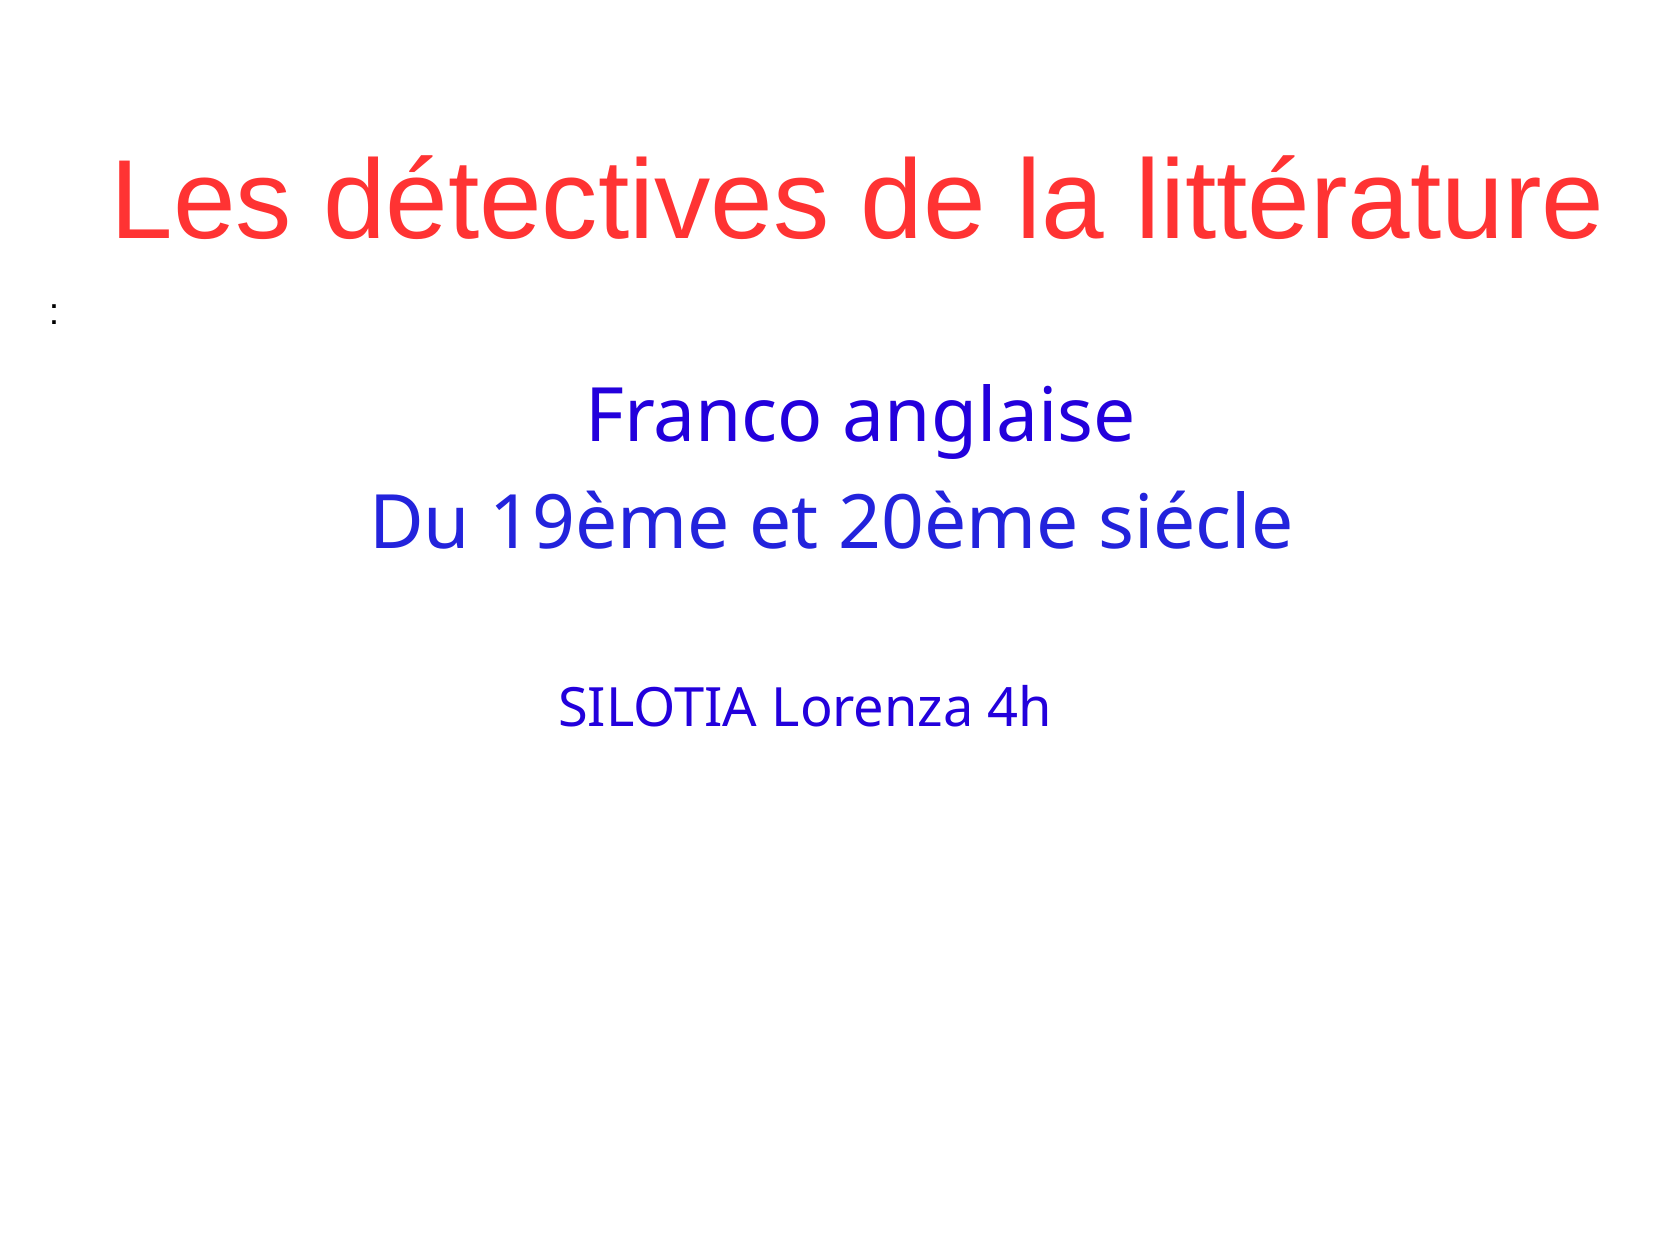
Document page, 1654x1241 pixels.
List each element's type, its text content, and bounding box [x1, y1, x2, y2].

text_box SILOTIA Lorenza 4h [543, 661, 1157, 752]
text_box : [23, 283, 75, 341]
text_box Du 19ème et 20ème siécle [354, 460, 1524, 591]
text_box Franco anglaise [570, 354, 1255, 460]
text_box Les détectives de la littérature [95, 129, 1654, 271]
